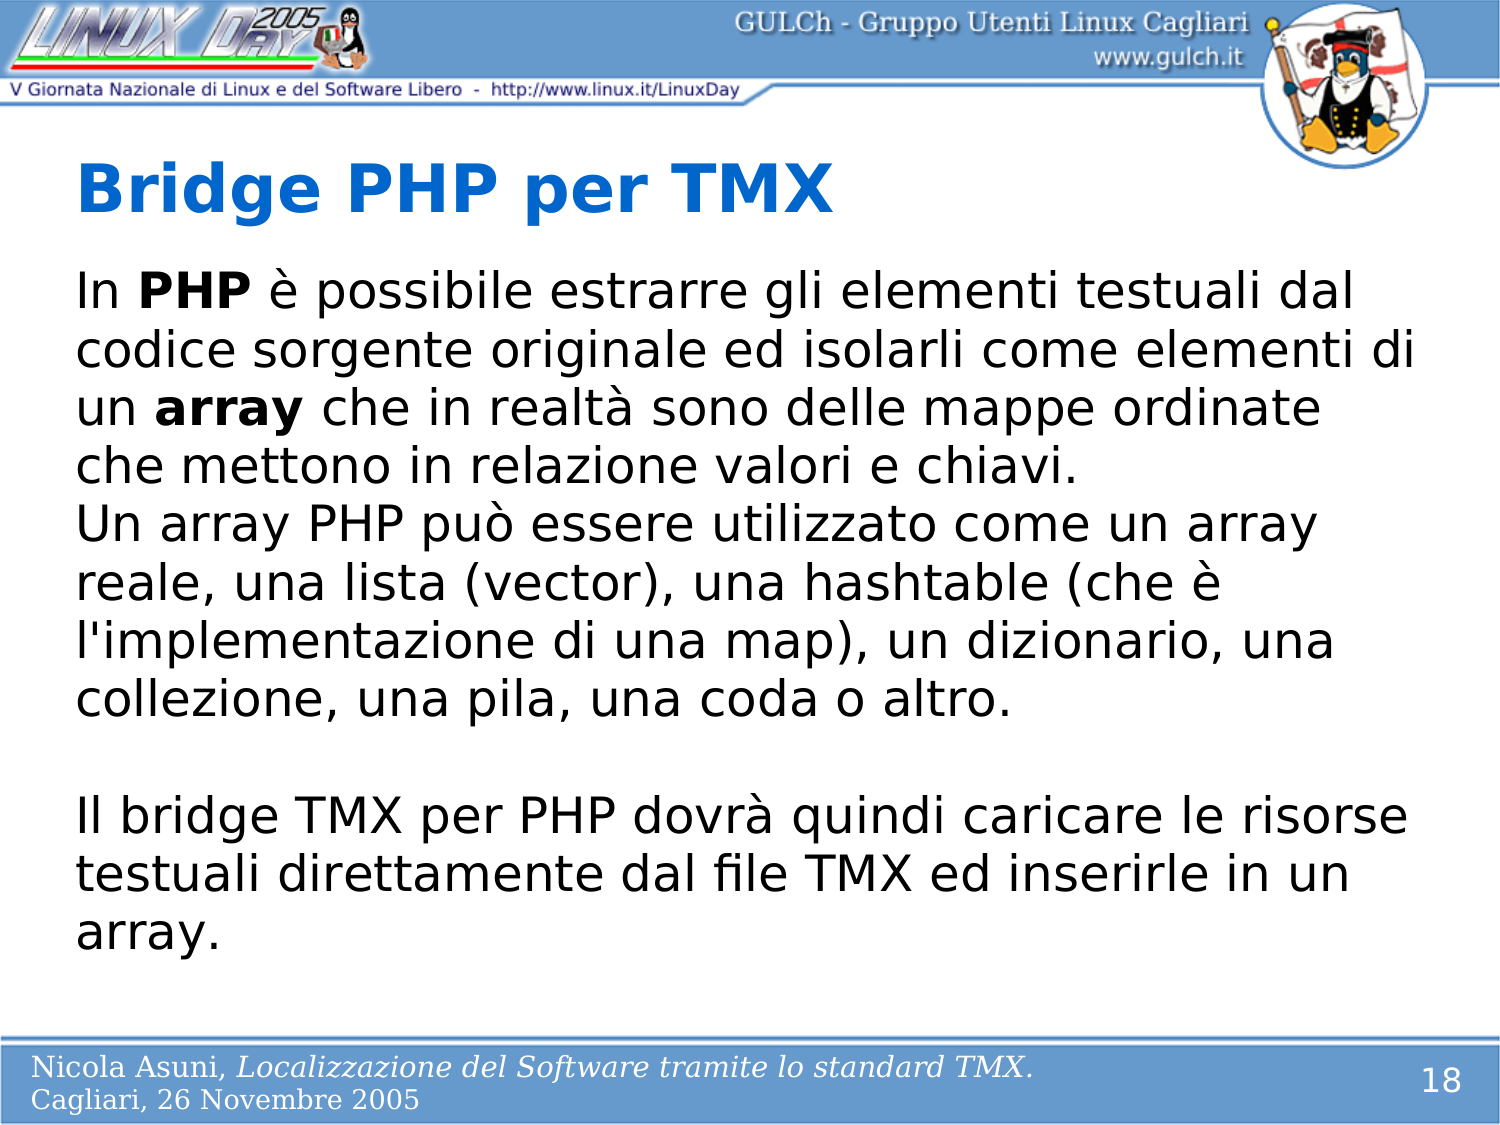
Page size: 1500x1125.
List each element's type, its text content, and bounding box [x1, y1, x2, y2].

text_box In PHP è possibile estrarre gli elementi testuali dal codice sorgente originale ed isolarli come elementi di un array che in realtà sono delle mappe ordinate che mettono in relazione valori e chiavi. Un array PHP può essere utilizzato come un array reale, una lista (vector), una hashtable (che è l'implementazione di una map), un dizionario, una collezione, una pila, una coda o altro. Il bridge TMX per PHP dovrà quindi caricare le risorse testuali direttamente dal file TMX ed inserirle in un array. [75, 262, 1426, 962]
text_box Bridge PHP per TMX [75, 149, 836, 228]
picture [0, 0, 1500, 1125]
